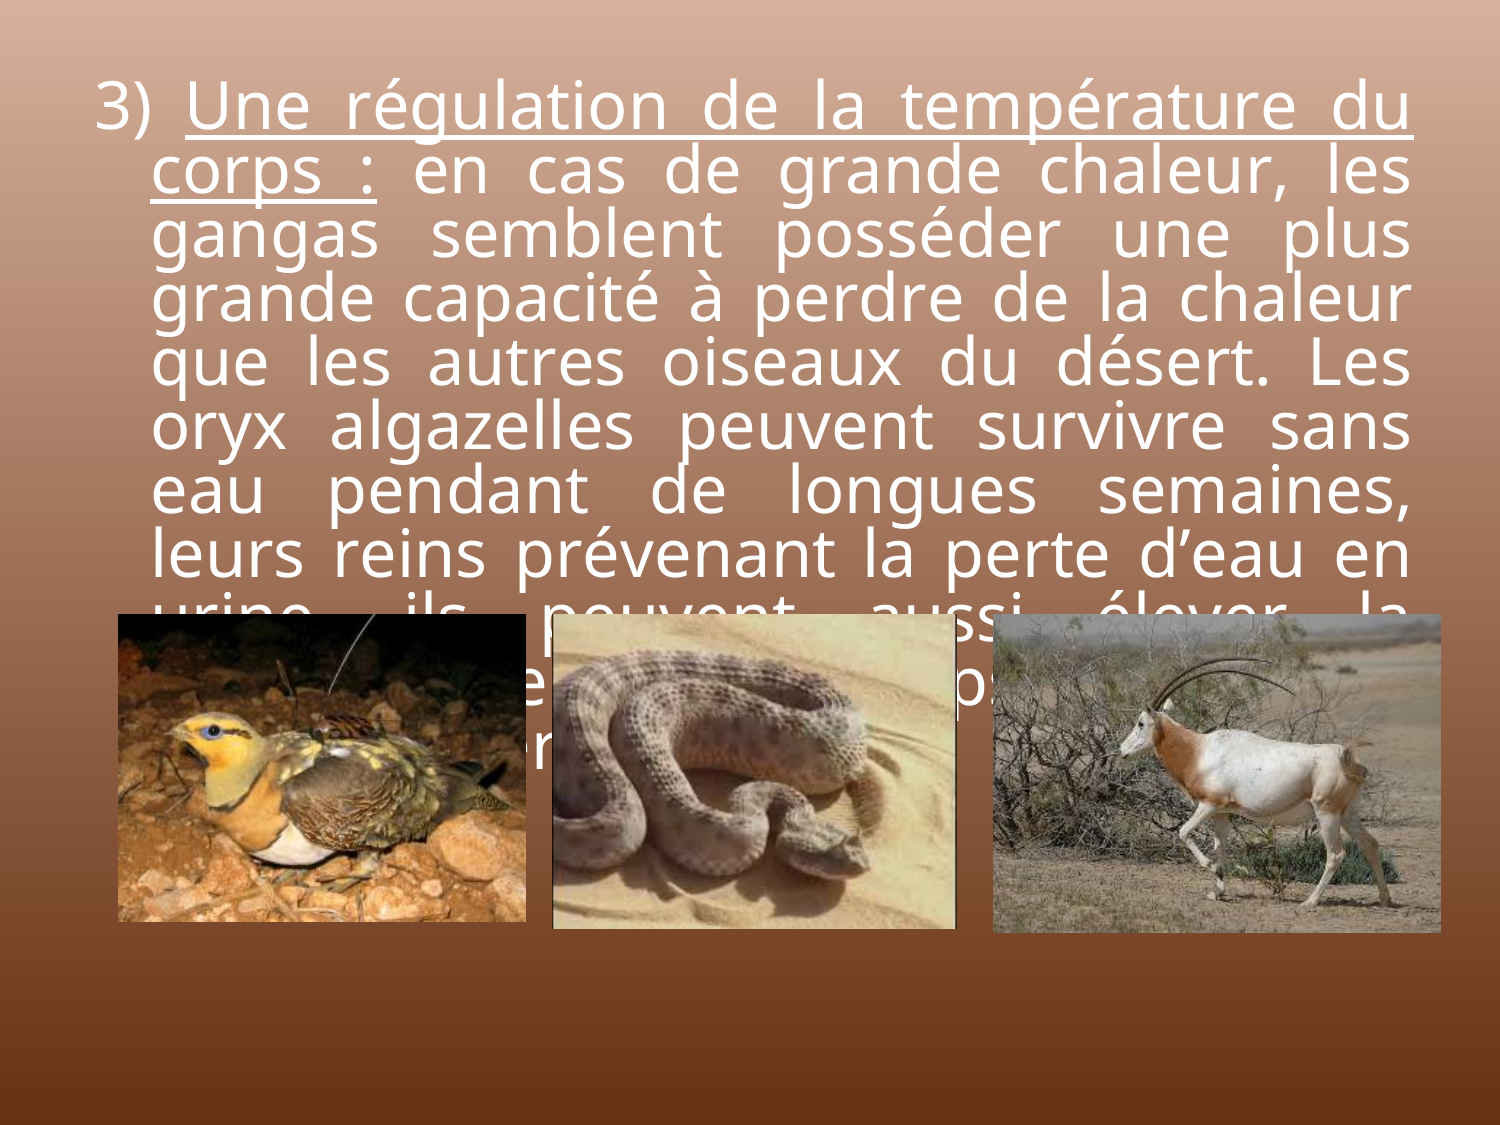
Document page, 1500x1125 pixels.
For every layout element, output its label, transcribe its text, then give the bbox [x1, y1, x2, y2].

picture [993, 614, 1441, 933]
list 3) Une régulation de la température du corps : en cas de grande chaleur, les gangas semblent posséder une plus grande capacité à perdre de la chaleur que les autres oiseaux du désert. Les oryx algazelles peuvent survivre sans eau pendant de longues semaines, leurs reins prévenant la perte d’eau en urine, ils peuvent aussi élever la température de leur corps pour éviter de transpirer. [79, 70, 1430, 983]
picture [118, 614, 526, 922]
picture [552, 614, 957, 930]
